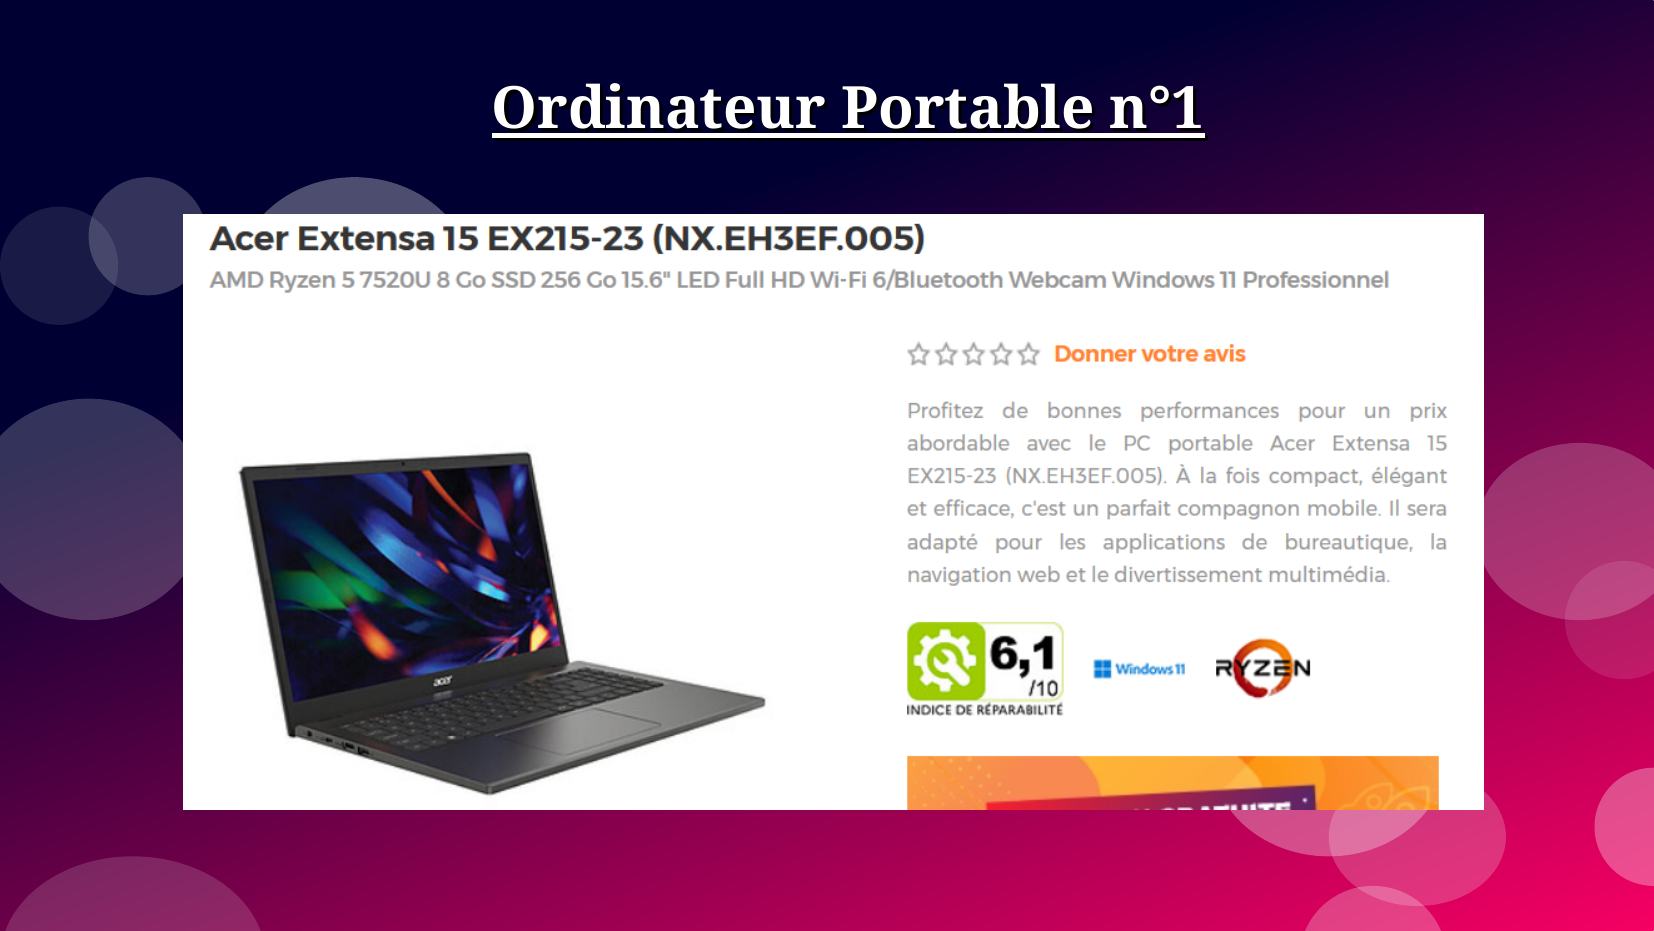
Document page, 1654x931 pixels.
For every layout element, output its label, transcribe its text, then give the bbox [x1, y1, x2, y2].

picture [183, 214, 1484, 810]
text_box Ordinateur Portable n°1 [449, 59, 1247, 207]
